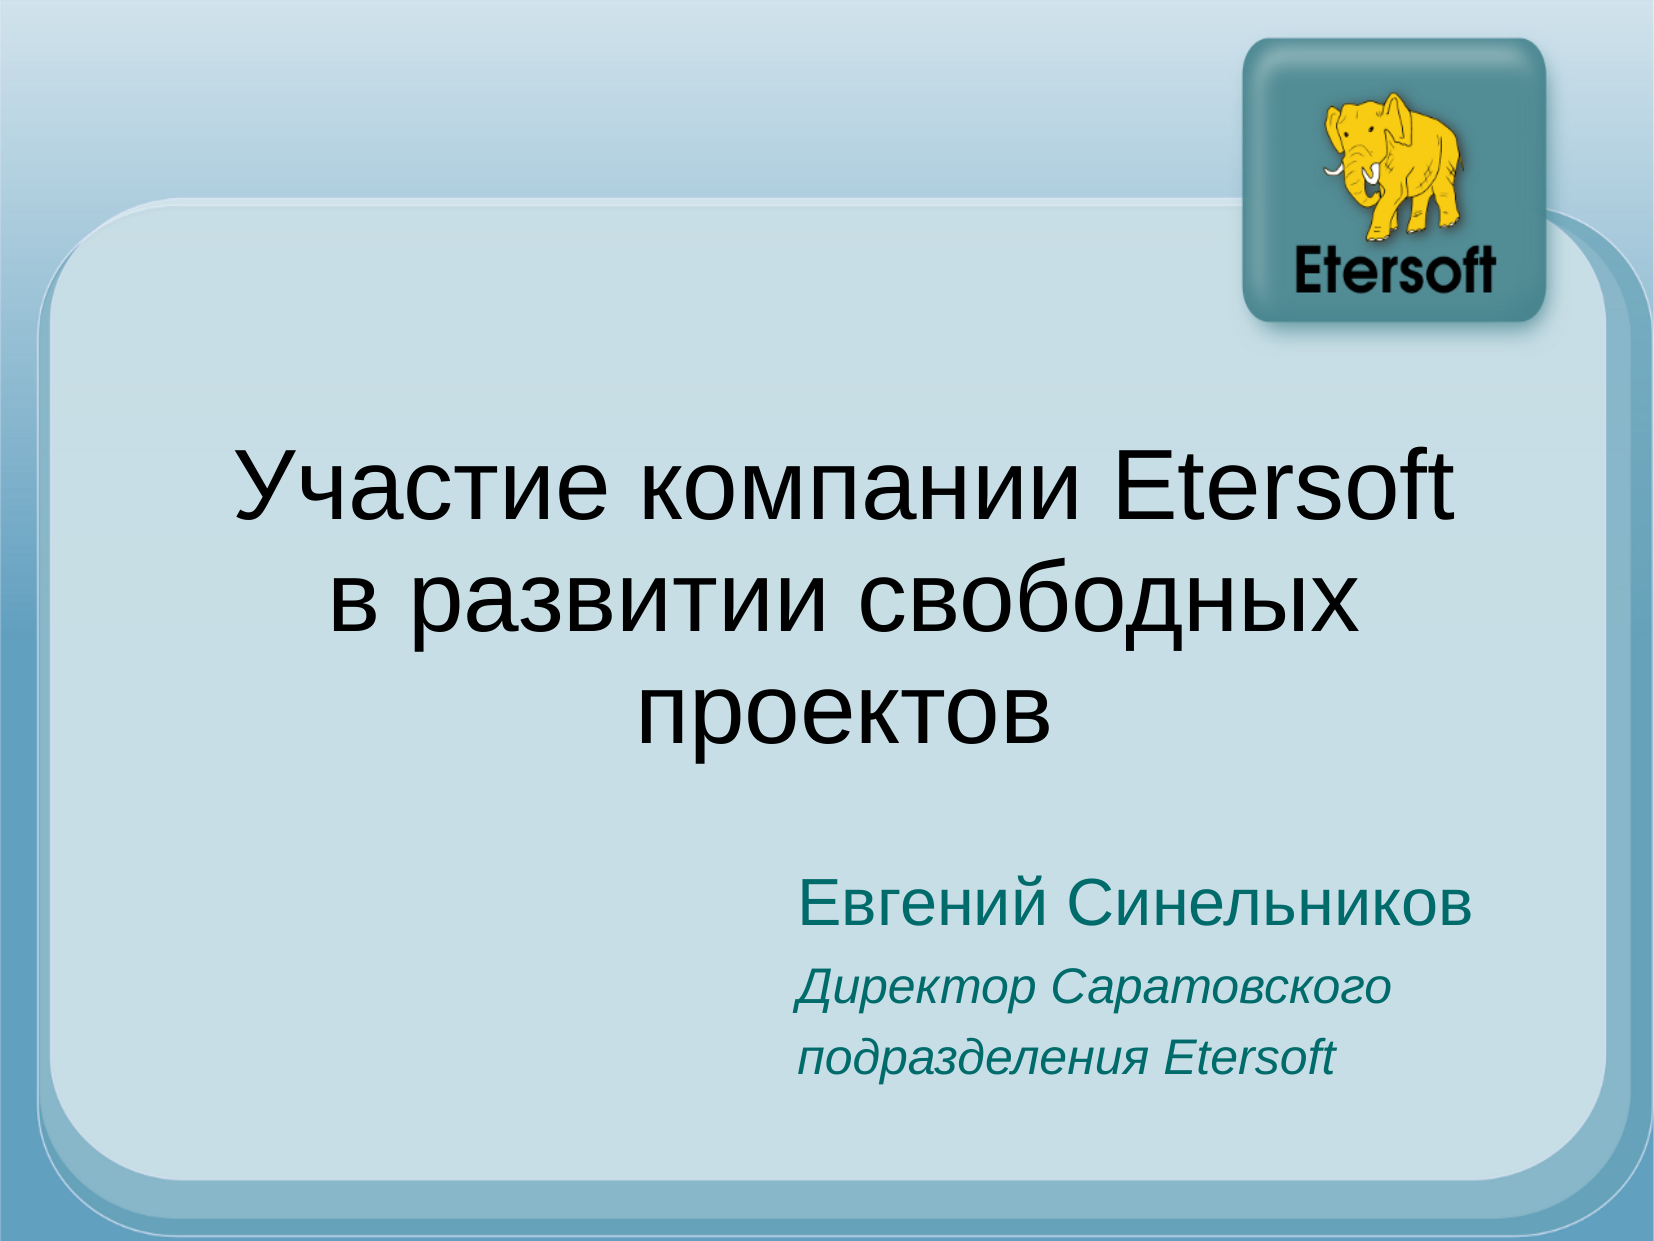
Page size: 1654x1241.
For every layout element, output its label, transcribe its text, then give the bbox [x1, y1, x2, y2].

picture [0, 0, 1654, 1241]
title Участие компании Etersoft в развитии свободных проектов [224, 429, 1465, 765]
subtitle Евгений Синельников Директор Саратовского подразделения Etersoft [797, 826, 1542, 1128]
